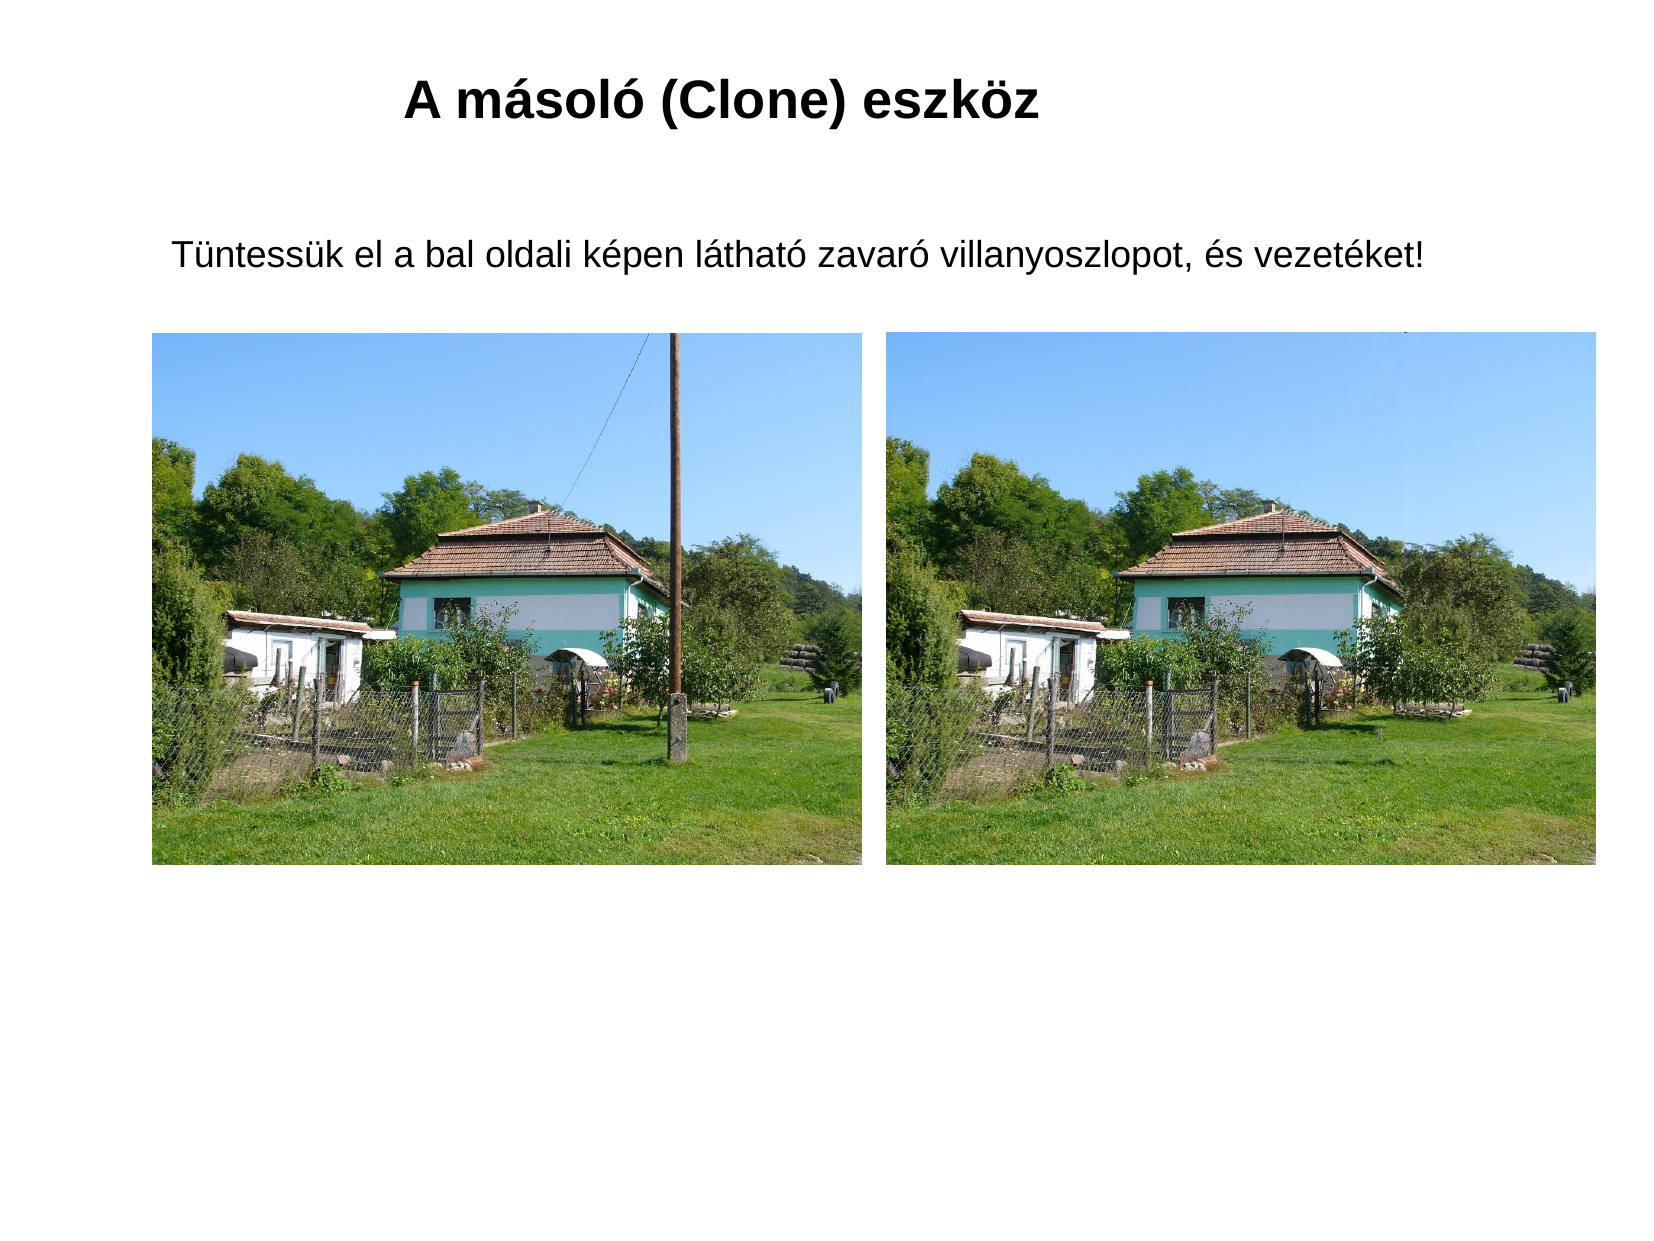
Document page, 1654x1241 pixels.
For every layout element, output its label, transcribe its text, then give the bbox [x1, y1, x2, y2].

text_box A másoló (Clone) eszköz [388, 62, 1057, 140]
picture [152, 333, 862, 865]
picture [886, 332, 1596, 865]
text_box Tüntessük el a bal oldali képen látható zavaró villanyoszlopot, és vezetéket! [156, 225, 1440, 283]
